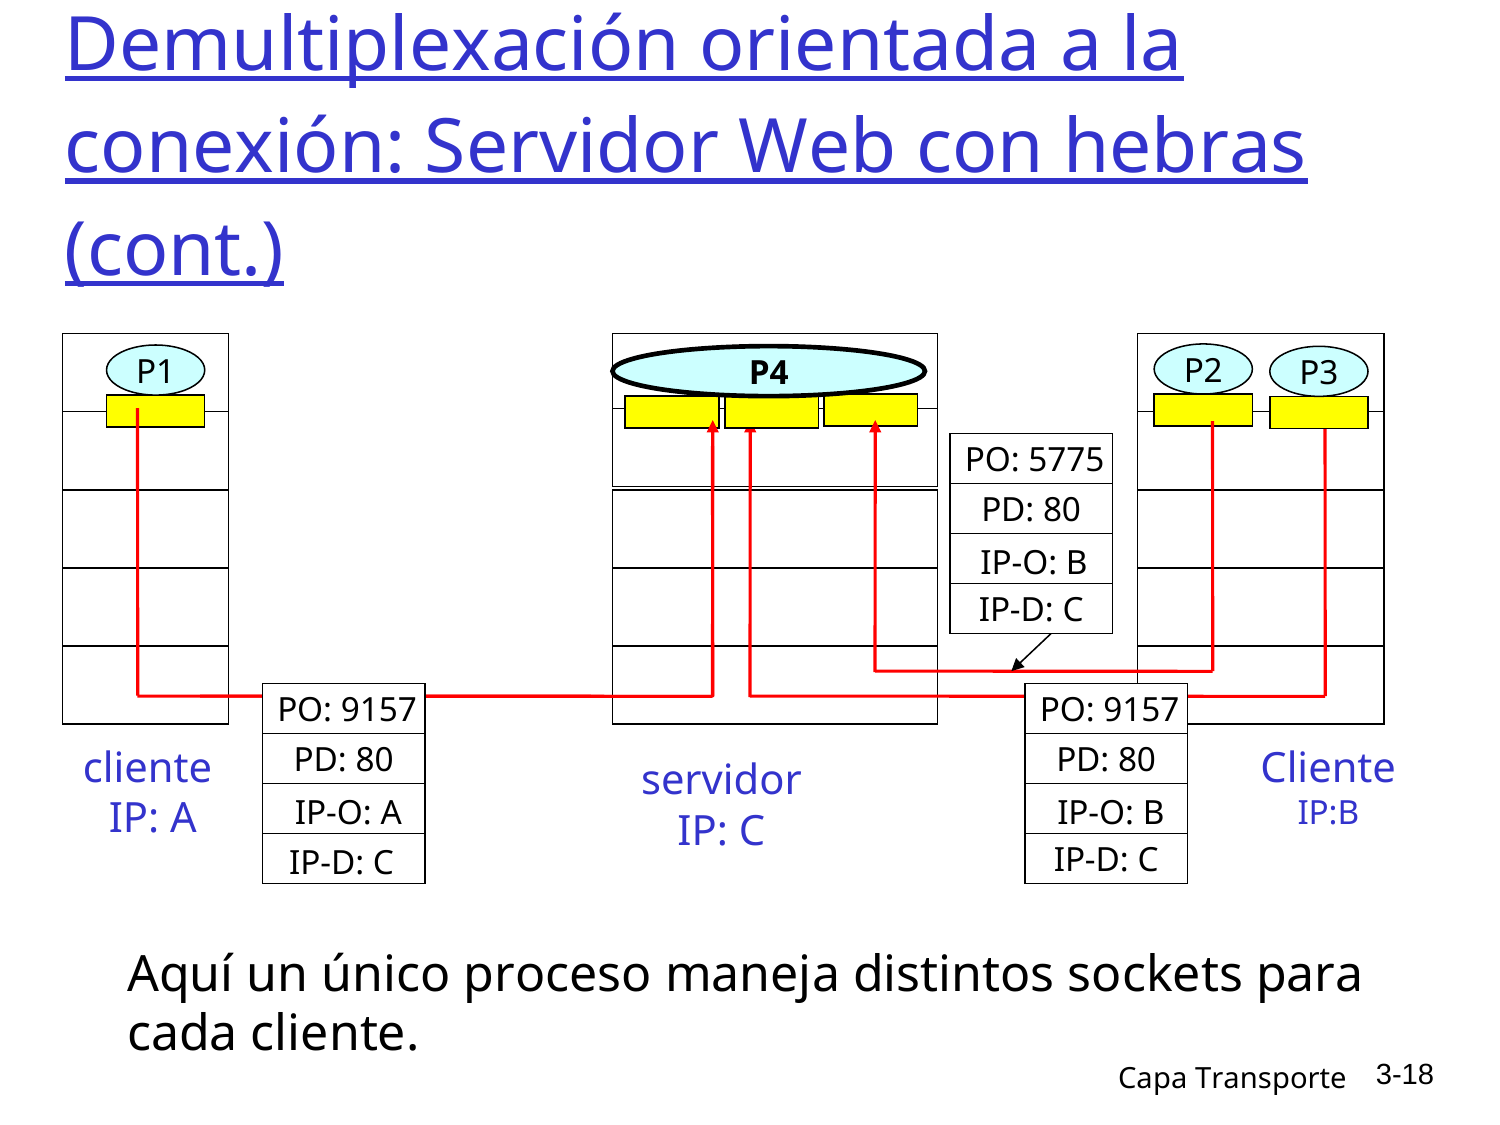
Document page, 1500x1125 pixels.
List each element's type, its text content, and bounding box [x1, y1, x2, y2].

text_box [1103, 533, 1113, 583]
text_box [752, 489, 938, 694]
title Demultiplexación orientada a la conexión: Servidor Web con hebras (cont.)‏ [50, 0, 1463, 309]
text_box [612, 489, 711, 694]
text_box PO: 5775 [949, 433, 1113, 483]
text_box [1180, 783, 1188, 833]
text_box P3 [1269, 346, 1369, 397]
text_box [62, 333, 229, 725]
text_box [612, 333, 938, 487]
text_box [949, 533, 965, 583]
text_box IP-O: B [965, 533, 1103, 589]
text_box P4 [612, 346, 925, 397]
text_box P2 [1154, 343, 1253, 395]
text_box cliente IP: A [68, 732, 228, 849]
text_box P1 [106, 345, 205, 396]
text_box PD: 80 [262, 733, 426, 783]
text_box [877, 489, 938, 669]
text_box PD: 80 [949, 483, 1113, 533]
text_box IP-D: C [949, 583, 1113, 634]
text_box Aquí un único proceso maneja distintos sockets para cada cliente. [112, 937, 1463, 1069]
text_box IP-O: A [280, 783, 417, 839]
text_box PD: 80 [1024, 733, 1188, 783]
text_box PO: 9157 [262, 683, 426, 733]
text_box [262, 783, 280, 884]
text_box IP-D: C [1024, 833, 1188, 884]
text_box PO: 9157 [1024, 683, 1188, 733]
text_box [410, 783, 426, 884]
text_box [1024, 783, 1042, 833]
text_box IP-O: B [1042, 783, 1180, 839]
text_box servidor IP: C [626, 745, 817, 862]
text_box [1137, 333, 1385, 725]
text_box [612, 489, 938, 725]
text_box Cliente IP:B [1245, 733, 1412, 839]
text_box IP-D: C [274, 833, 410, 889]
